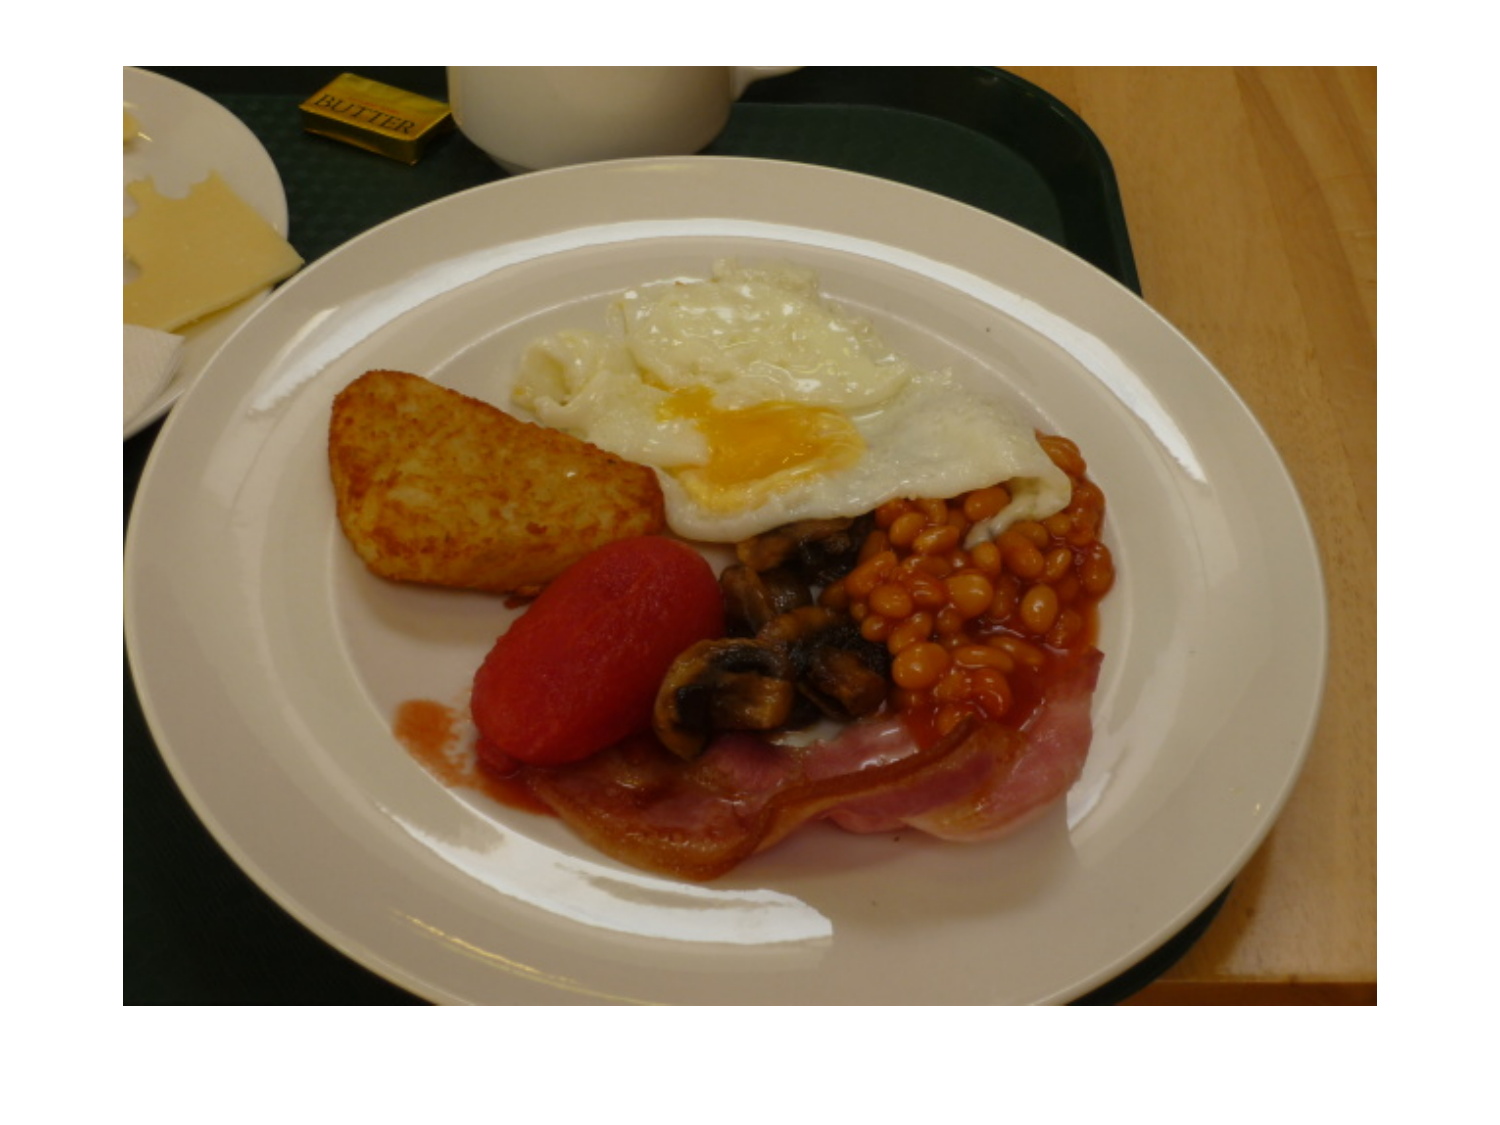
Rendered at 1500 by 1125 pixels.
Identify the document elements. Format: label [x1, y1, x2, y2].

picture [123, 66, 1377, 1006]
